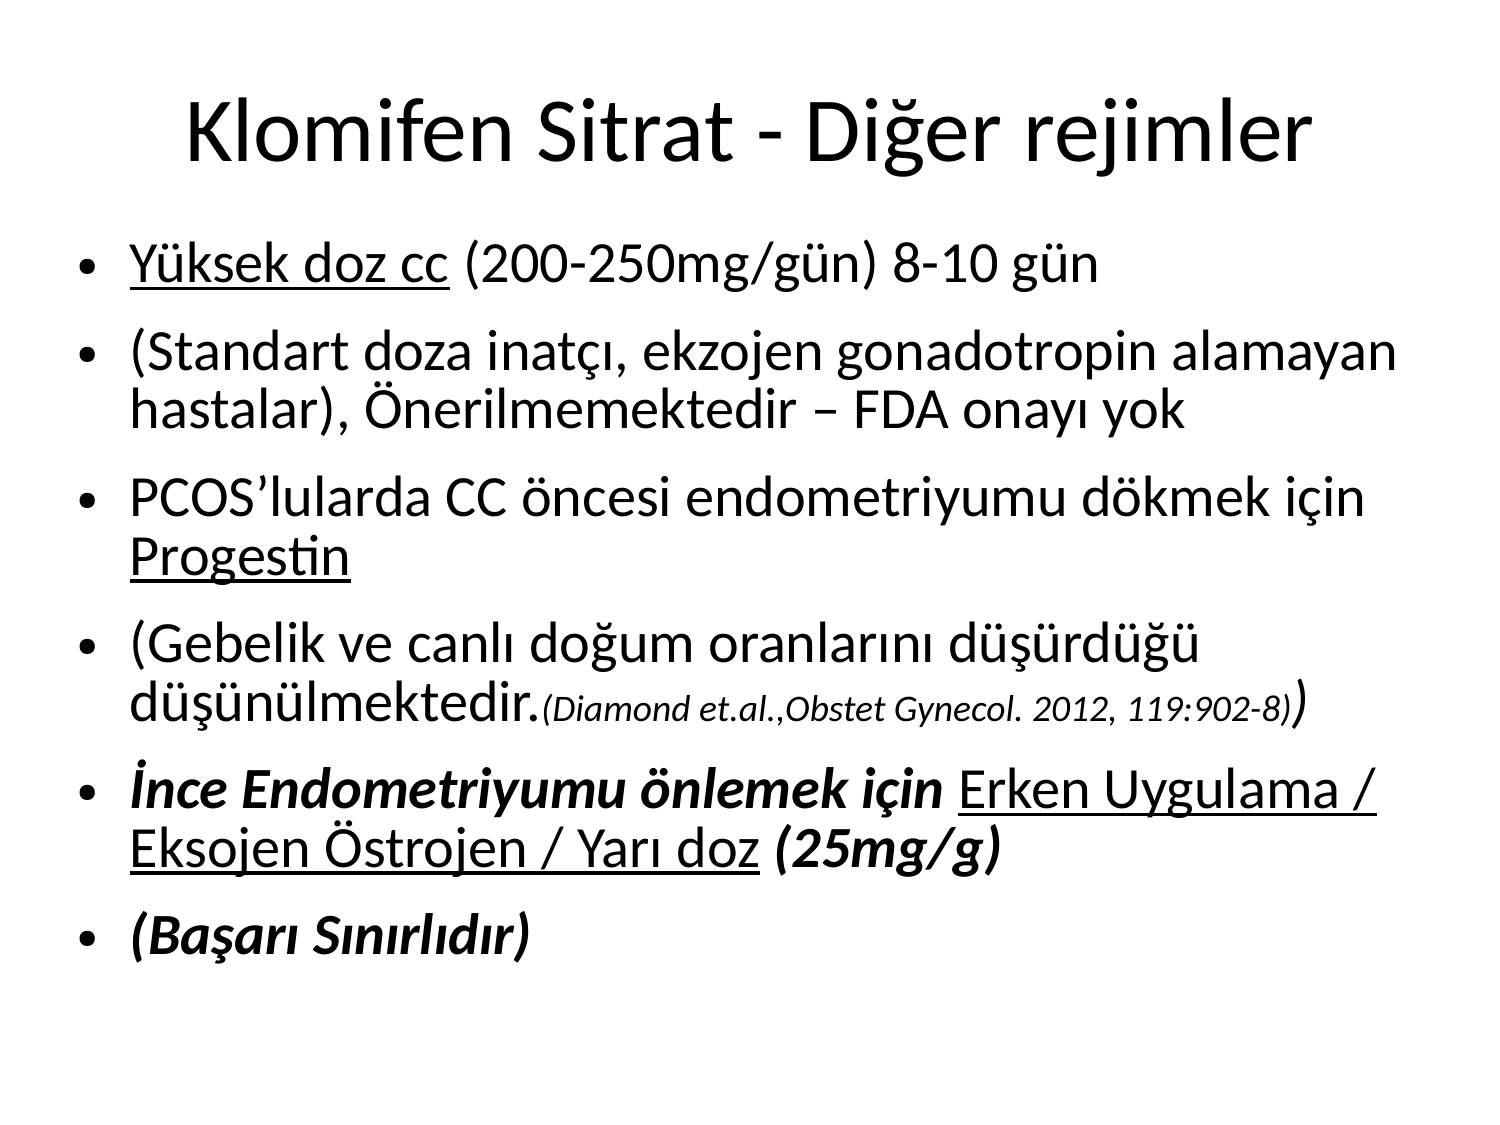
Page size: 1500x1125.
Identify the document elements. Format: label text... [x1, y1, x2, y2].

list Yüksek doz cc (200-250mg/gün) 8-10 gün (Standart doza inatçı, ekzojen gonadotropin alamayan hastalar), Önerilmemektedir – FDA onayı yok PCOS’lularda CC öncesi endometriyumu dökmek için Progestin (Gebelik ve canlı doğum oranlarını düşürdüğü düşünülmektedir.(Diamond et.al.,Obstet Gynecol. 2012, 119:902-8)) İnce Endometriyumu önlemek için Erken Uygulama / Eksojen Östrojen / Yarı doz (25mg/g) (Başarı Sınırlıdır) [59, 239, 1447, 1100]
title Klomifen Sitrat - Diğer rejimler [75, 45, 1425, 233]
